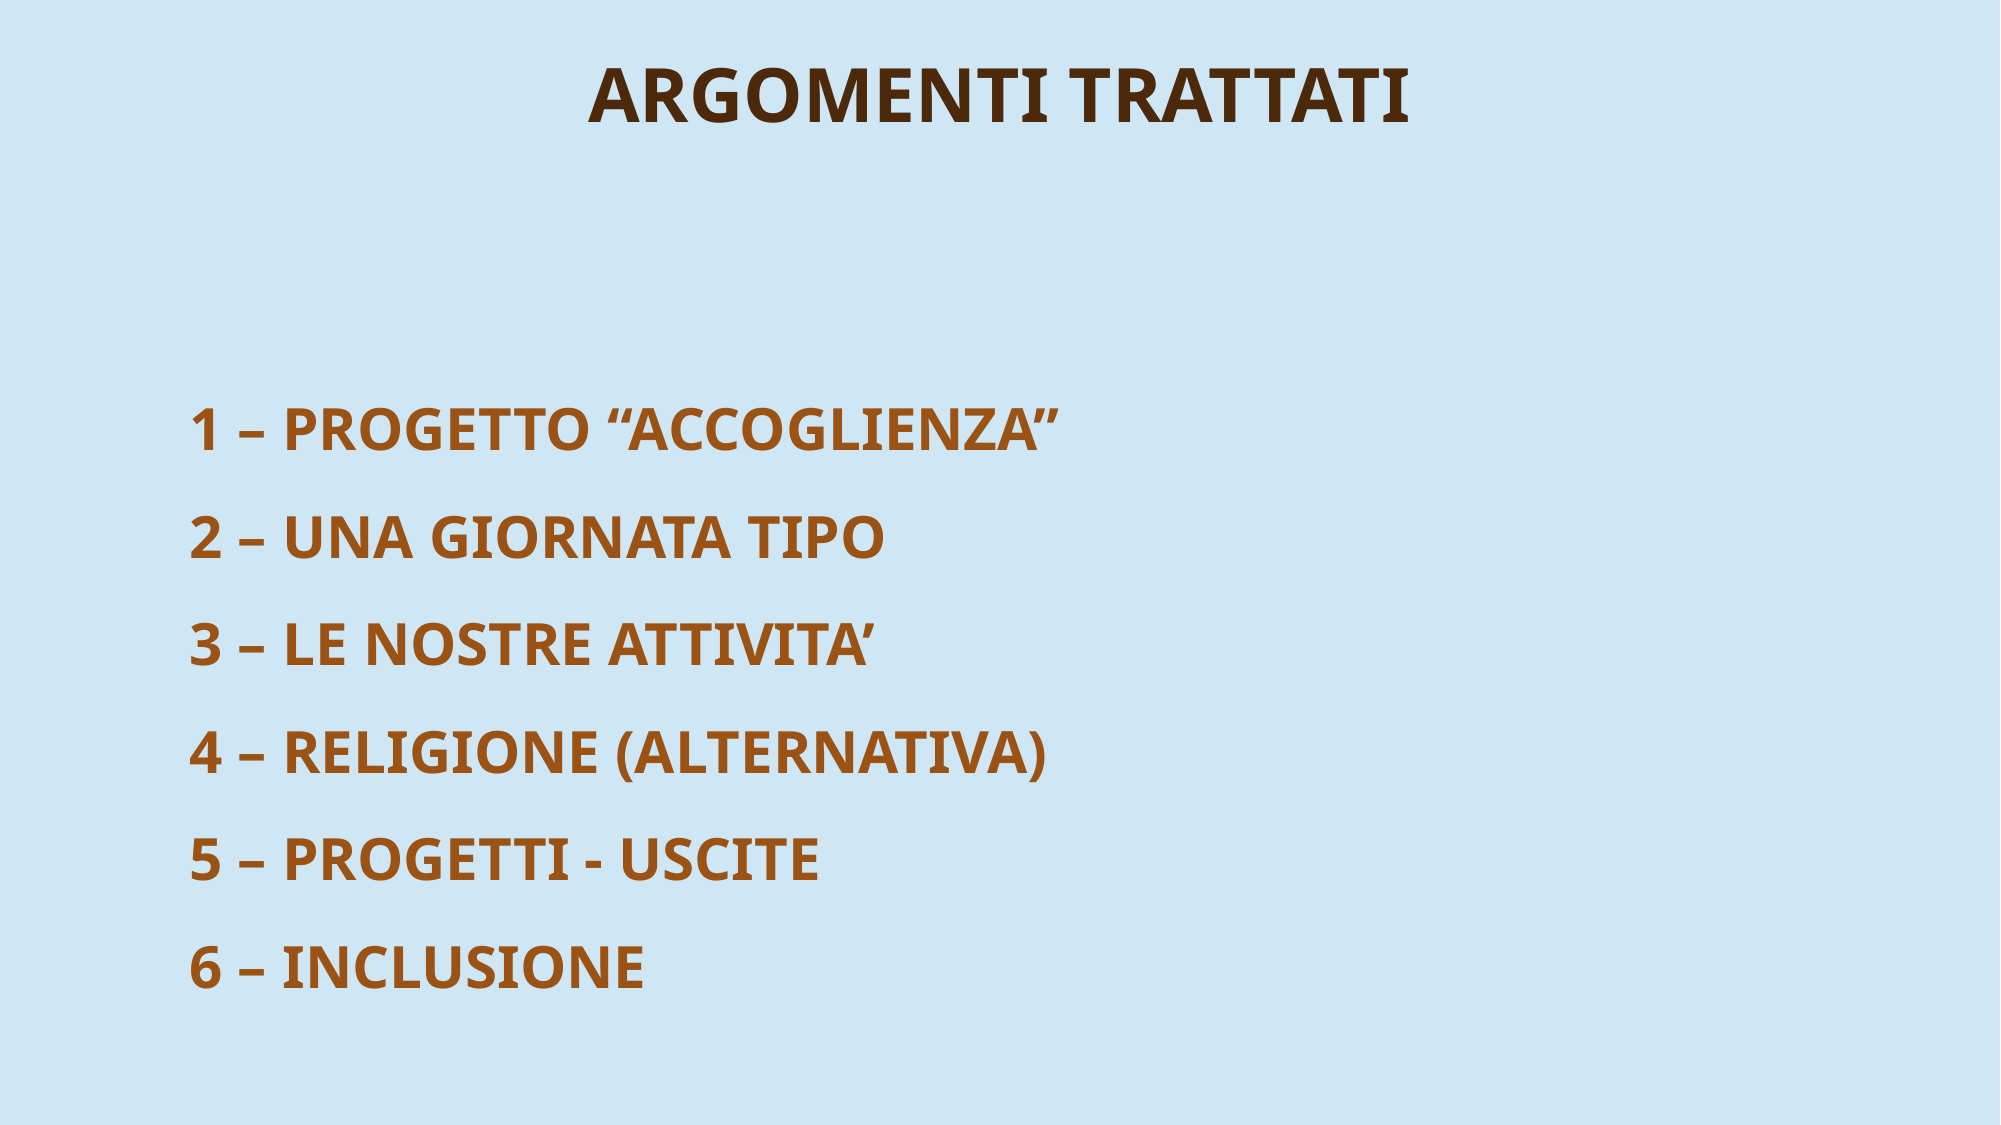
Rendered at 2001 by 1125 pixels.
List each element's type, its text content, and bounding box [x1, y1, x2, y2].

title ARGOMENTI TRATTATI [174, 50, 1825, 250]
list 1 – PROGETTO “ACCOGLIENZA” 2 – UNA GIORNATA TIPO 3 – LE NOSTRE ATTIVITA’ 4 – RELIGIONE (ALTERNATIVA) 5 – PROGETTI - USCITE 6 – INCLUSIONE [174, 287, 1825, 982]
